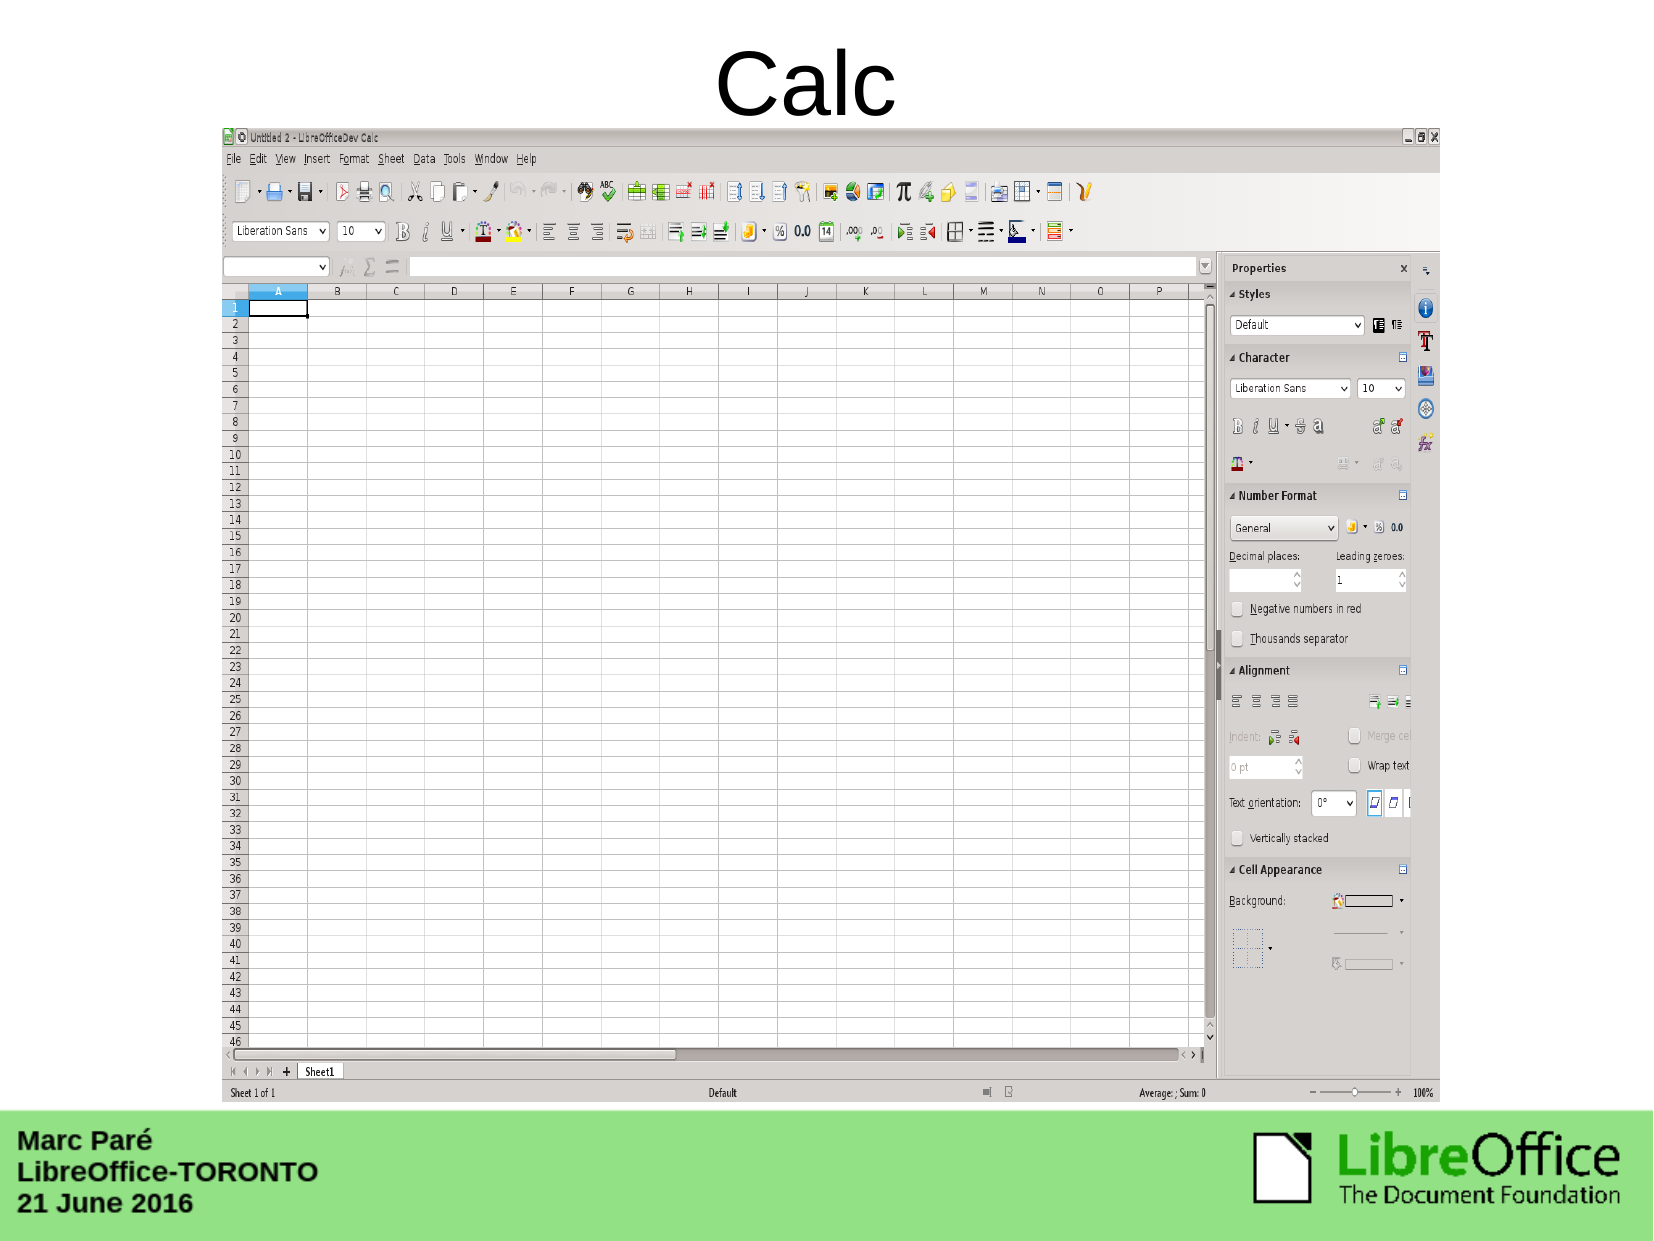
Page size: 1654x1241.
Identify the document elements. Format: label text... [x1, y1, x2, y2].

picture [0, 0, 1654, 1241]
title Calc [697, 15, 916, 128]
